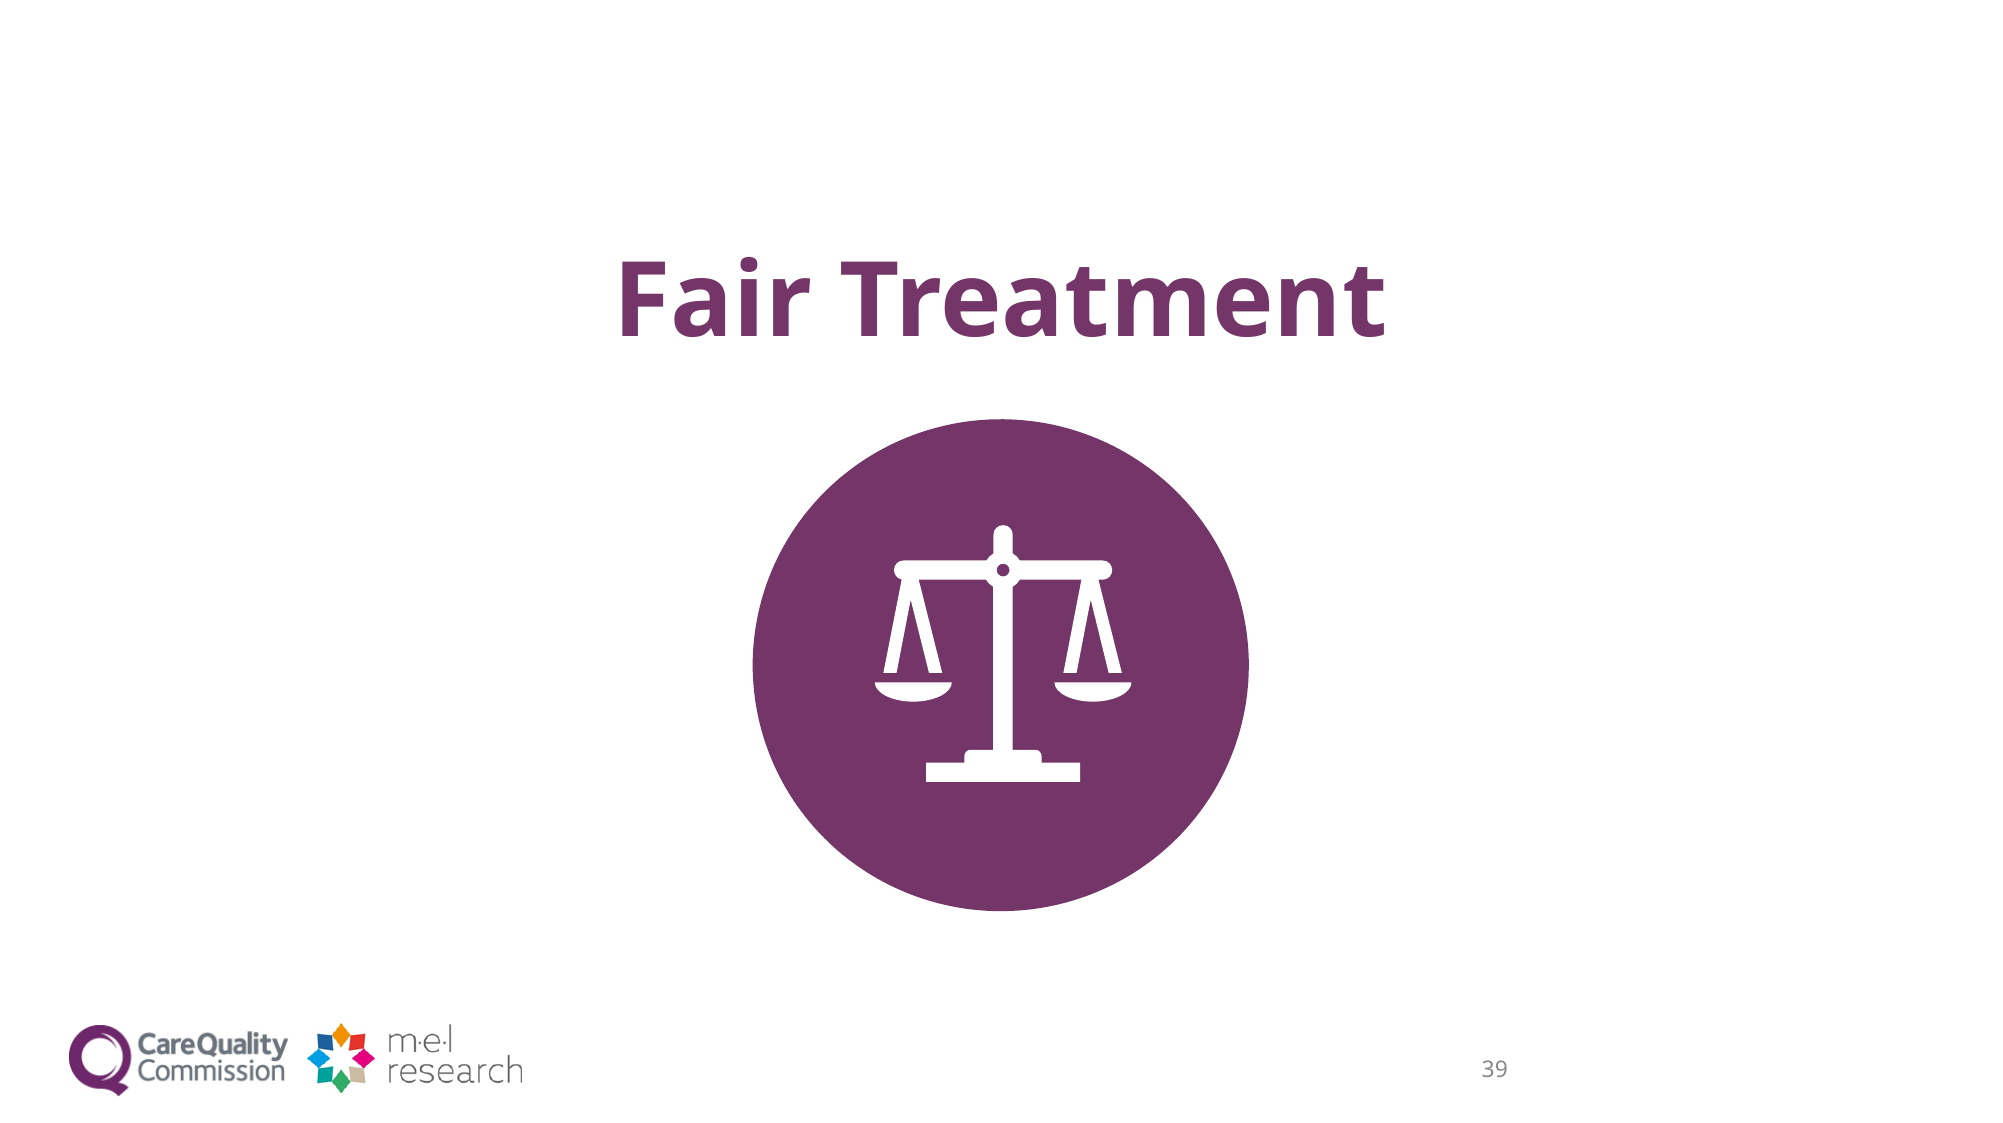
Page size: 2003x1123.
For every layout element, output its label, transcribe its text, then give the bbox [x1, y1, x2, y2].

text_box [752, 419, 1249, 912]
picture [847, 497, 1159, 810]
slide_number 39 [1466, 1039, 1934, 1100]
picture [307, 1023, 522, 1093]
title Fair Treatment [131, 210, 1871, 327]
picture [67, 1023, 291, 1099]
